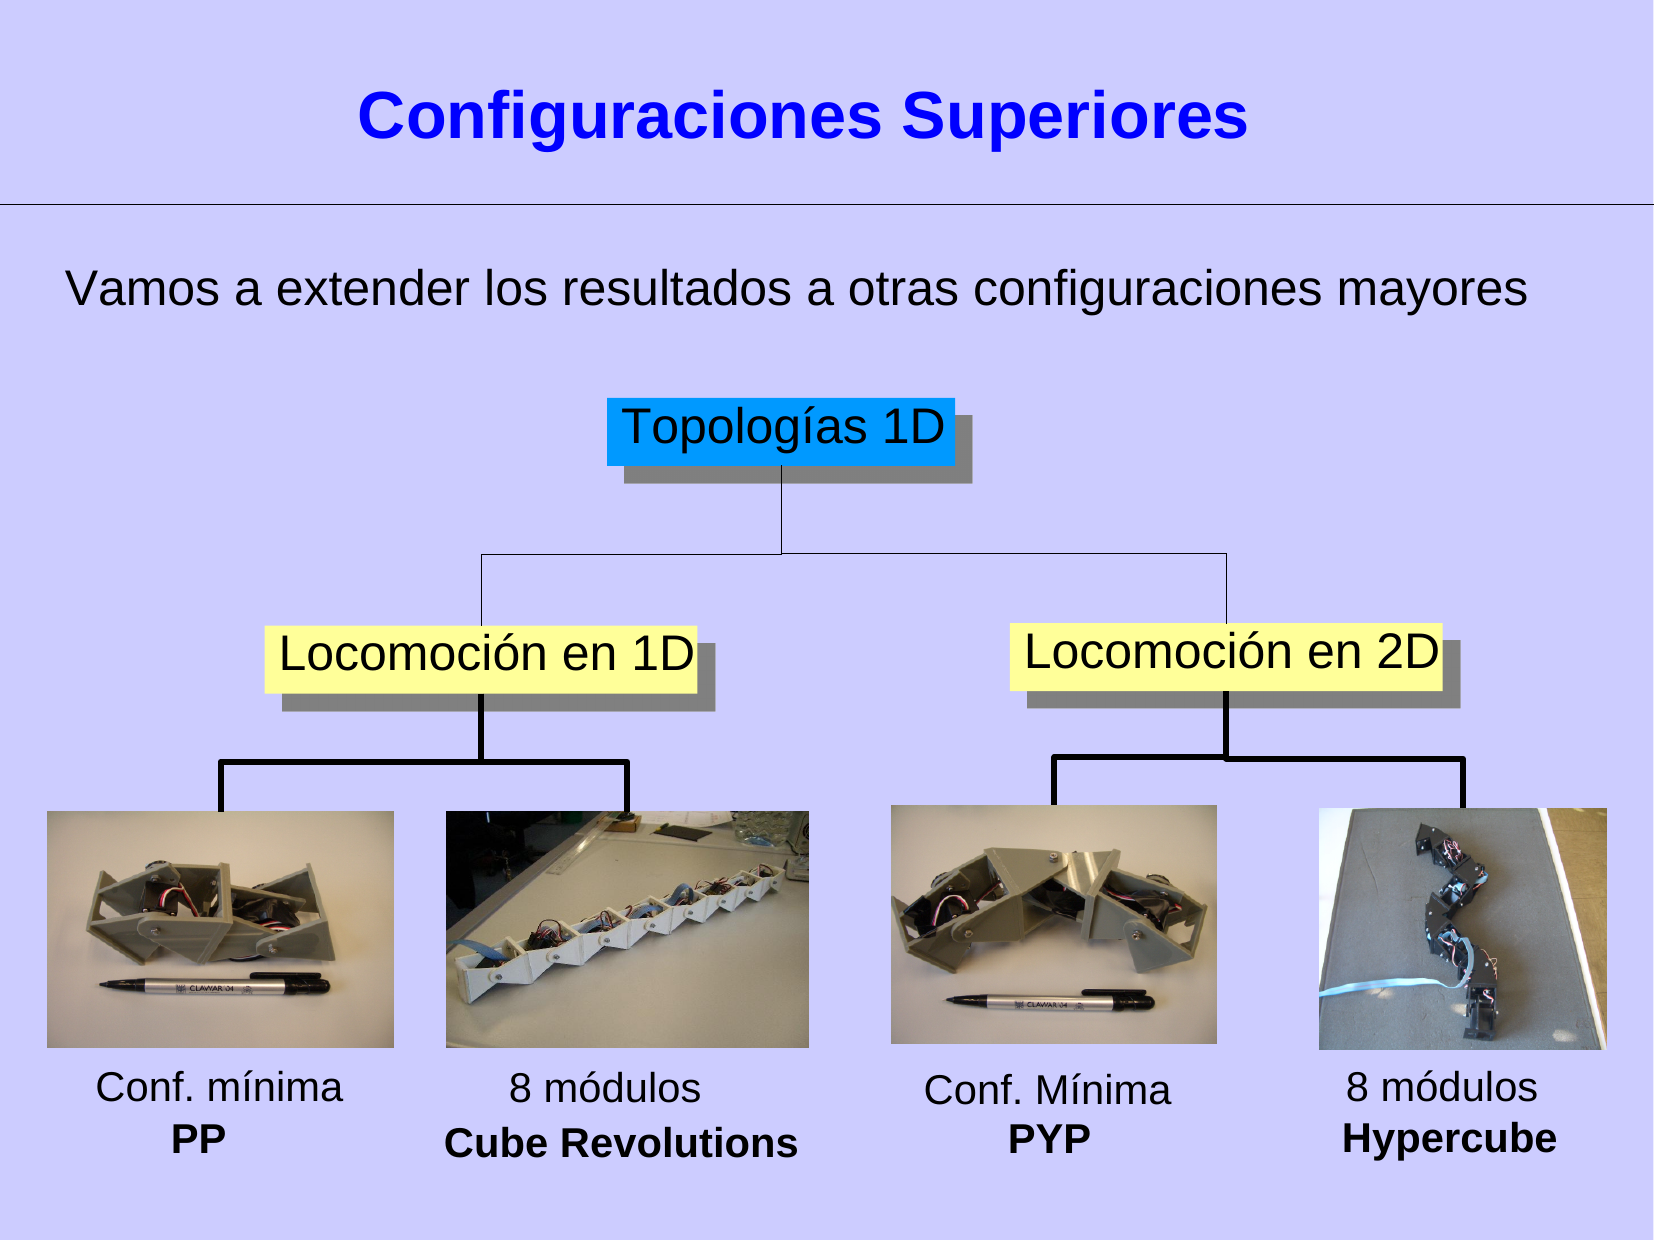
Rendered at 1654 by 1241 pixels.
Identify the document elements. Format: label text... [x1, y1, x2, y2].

text_box Cube Revolutions [443, 1119, 854, 1167]
text_box PYP [1007, 1116, 1129, 1163]
text_box Conf. mínima [95, 1064, 373, 1111]
text_box Hypercube [1341, 1114, 1585, 1162]
title Configuraciones Superiores [166, 14, 1442, 204]
picture [1319, 808, 1607, 1050]
text_box 8 módulos [1345, 1063, 1574, 1114]
picture [47, 811, 394, 1048]
text_box Topologías 1D [607, 397, 956, 466]
text_box PP [170, 1116, 249, 1163]
text_box 8 módulos [508, 1064, 755, 1117]
picture [446, 811, 809, 1048]
picture [891, 805, 1217, 1045]
text_box Vamos a extender los resultados a otras configuraciones mayores [50, 259, 1551, 316]
text_box Locomoción en 2D [1009, 623, 1443, 692]
text_box Conf. Mínima [923, 1066, 1193, 1114]
text_box Locomoción en 1D [264, 625, 698, 694]
